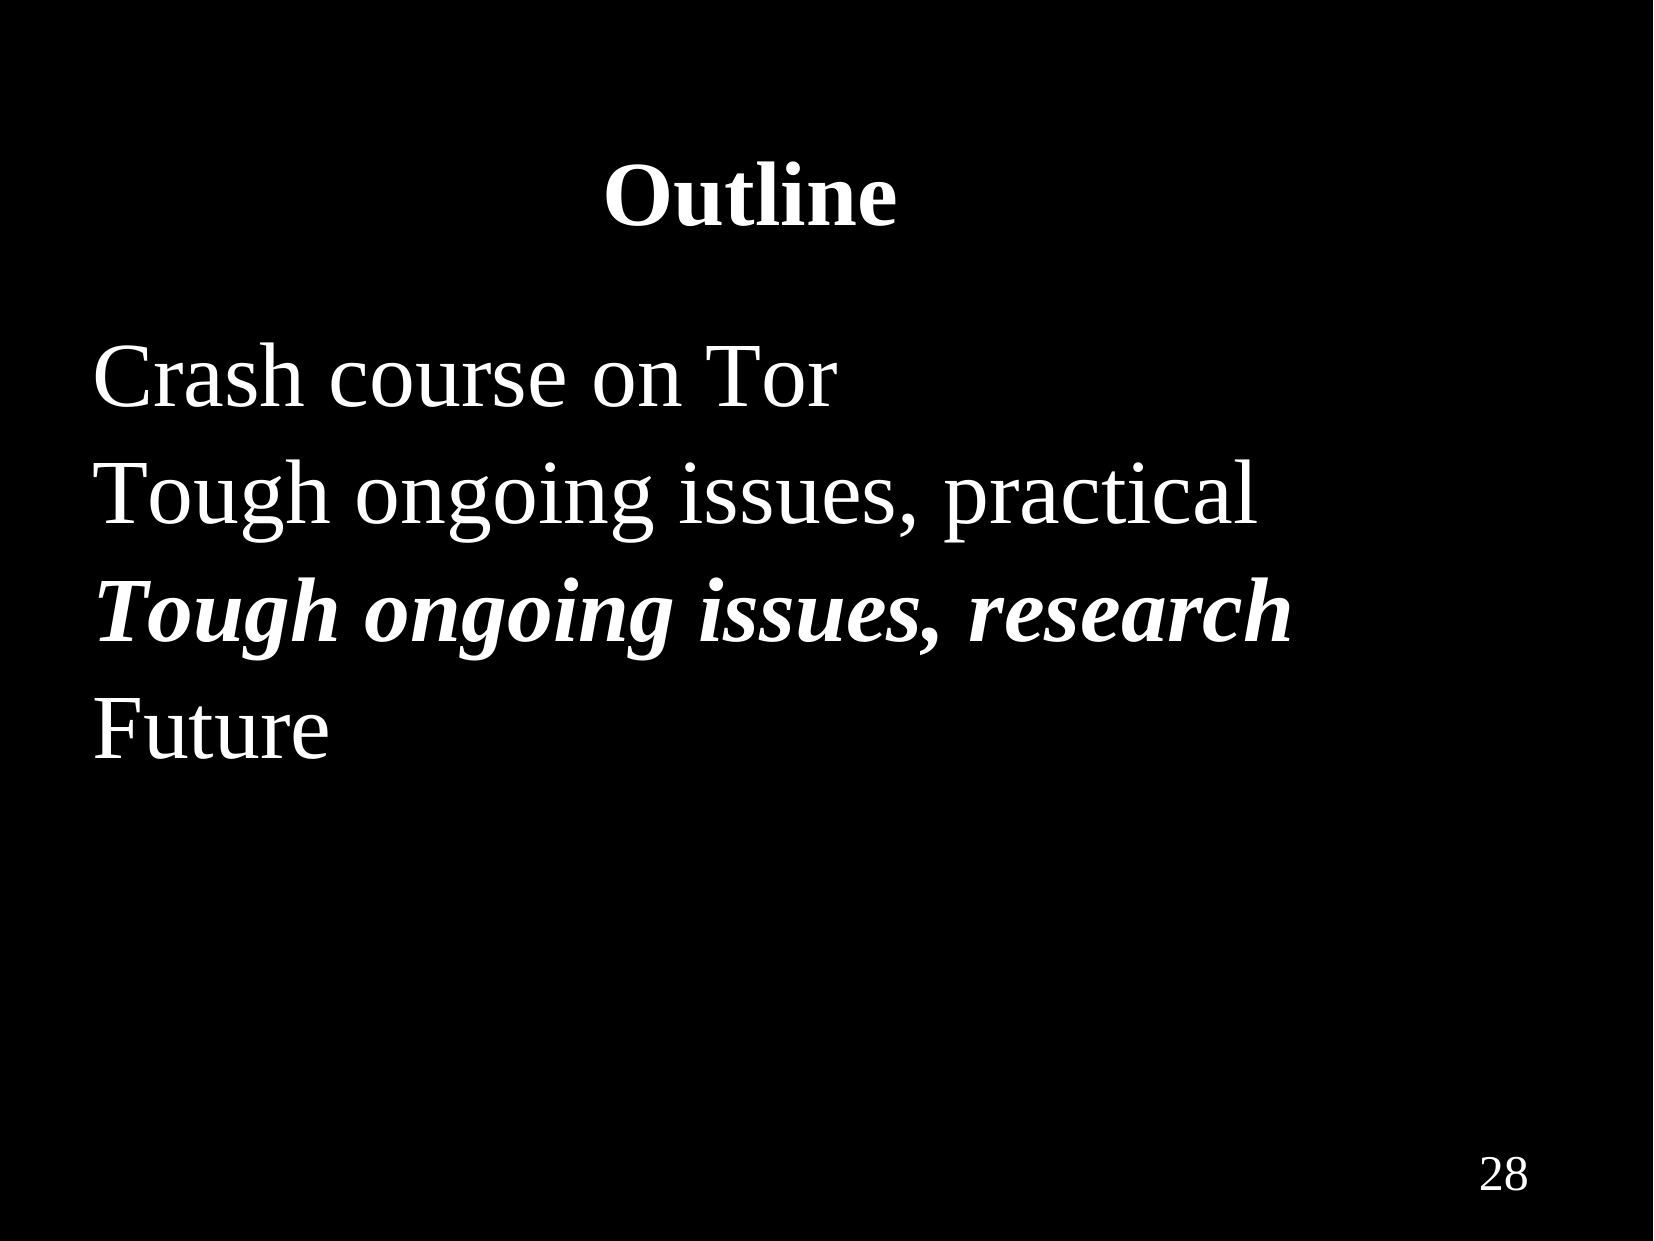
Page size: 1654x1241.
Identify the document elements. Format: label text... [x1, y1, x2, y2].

title Outline [112, 100, 1388, 288]
list Crash course on Tor Tough ongoing issues, practical Tough ongoing issues, research Future [74, 325, 1539, 1123]
